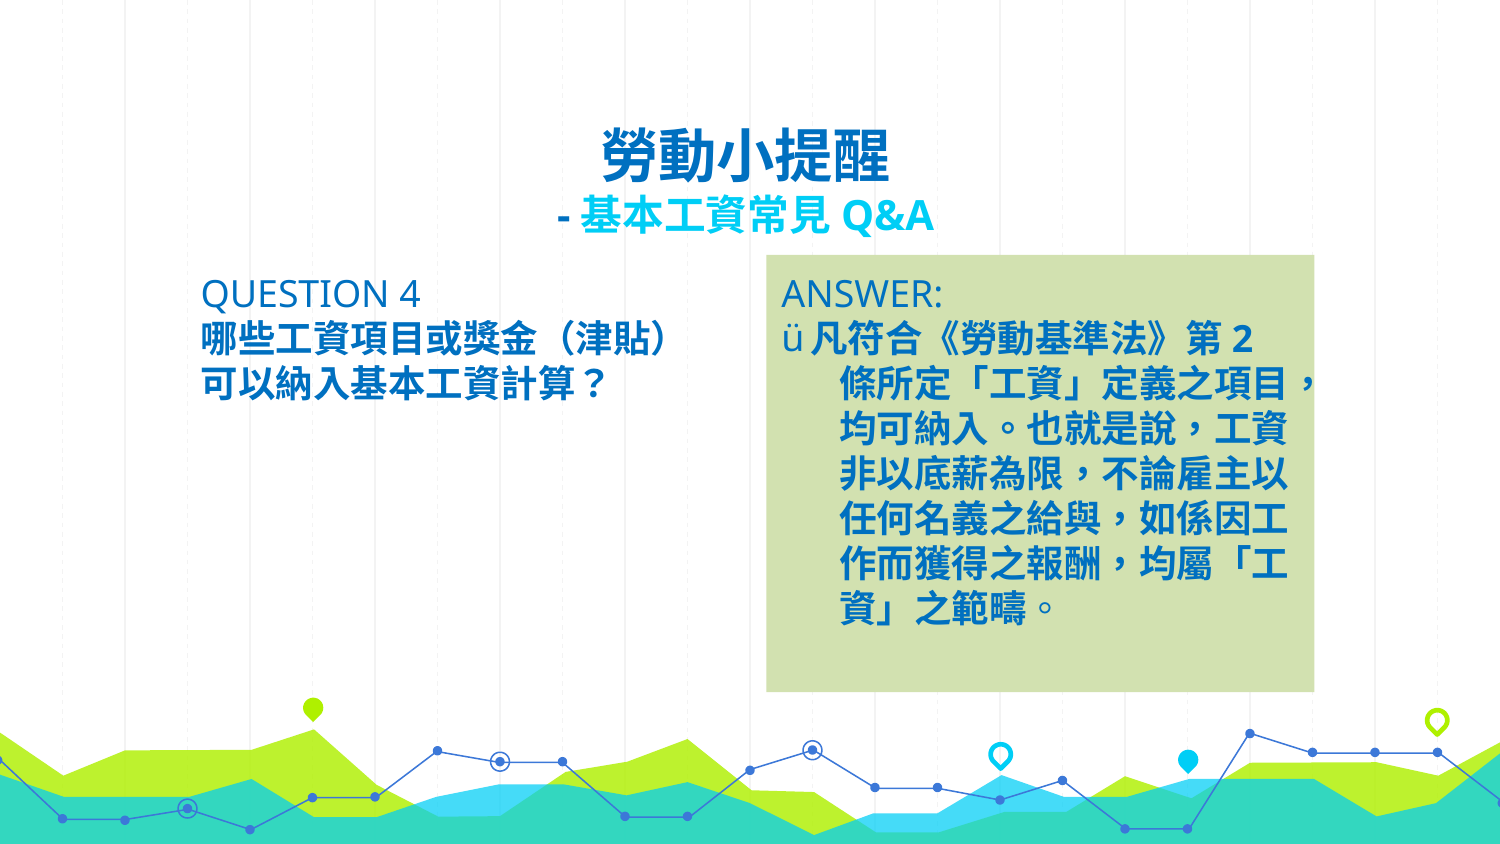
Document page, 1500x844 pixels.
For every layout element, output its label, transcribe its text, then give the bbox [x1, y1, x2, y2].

title 勞動小提醒 -基本工資常見Q&A [171, 103, 1320, 222]
list QUESTION 4 哪些工資項目或獎金（津貼）可以納入基本工資計算？ [185, 254, 734, 693]
list ANSWER: 凡符合《勞動基準法》第2條所定「工資」定義之項目，均可納入。也就是說，工資非以底薪為限，不論雇主以任何名義之給與，如係因工作而獲得之報酬，均屬「工資」之範疇。 [766, 254, 1315, 693]
